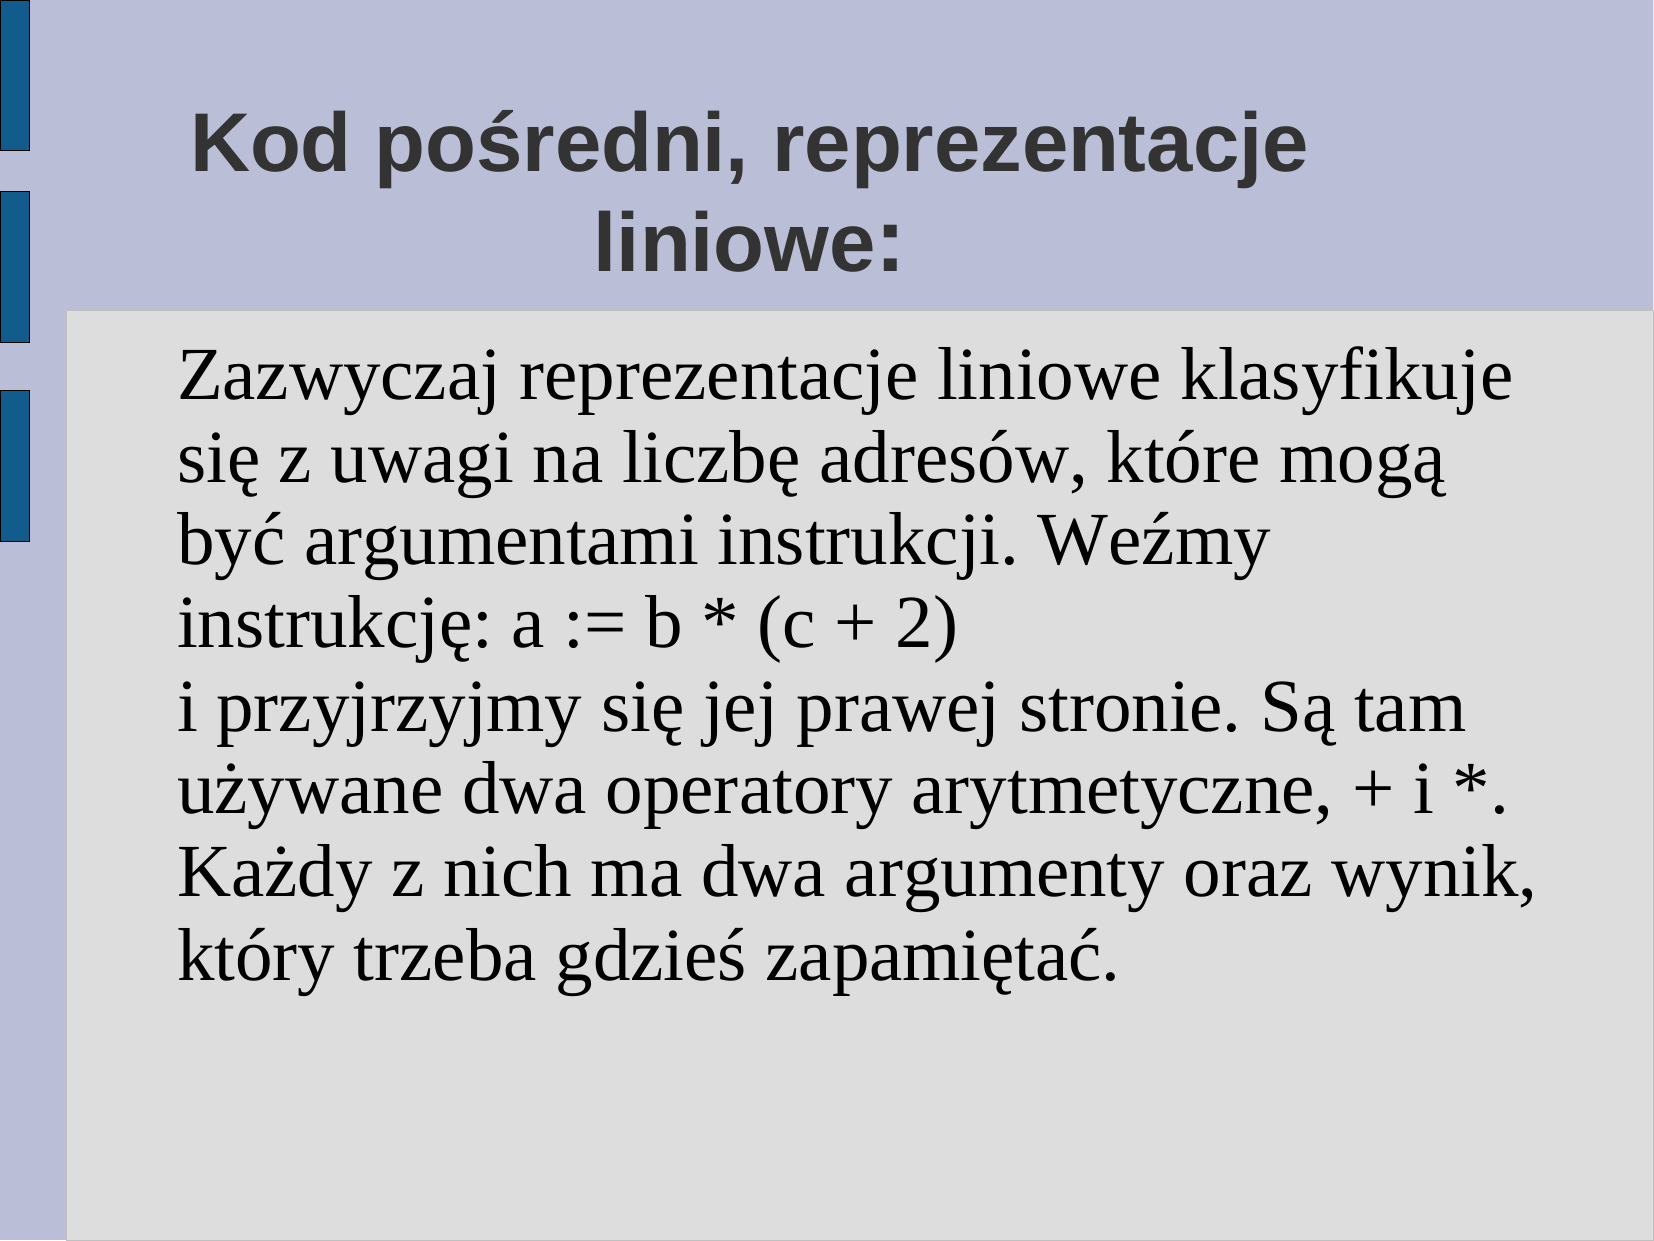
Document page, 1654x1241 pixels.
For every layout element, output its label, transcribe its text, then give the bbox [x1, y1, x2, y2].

text_box Zazwyczaj reprezentacje liniowe klasyfikuje się z uwagi na liczbę adresów, które mogą być argumentami instrukcji. Weźmy instrukcję: a := b * (c + 2) i przyjrzyjmy się jej prawej stronie. Są tam używane dwa operatory arytmetyczne, + i *. Każdy z nich ma dwa argumenty oraz wynik, który trzeba gdzieś zapamiętać. [177, 332, 1565, 1130]
title Kod pośredni, reprezentacje liniowe: [112, 88, 1388, 300]
